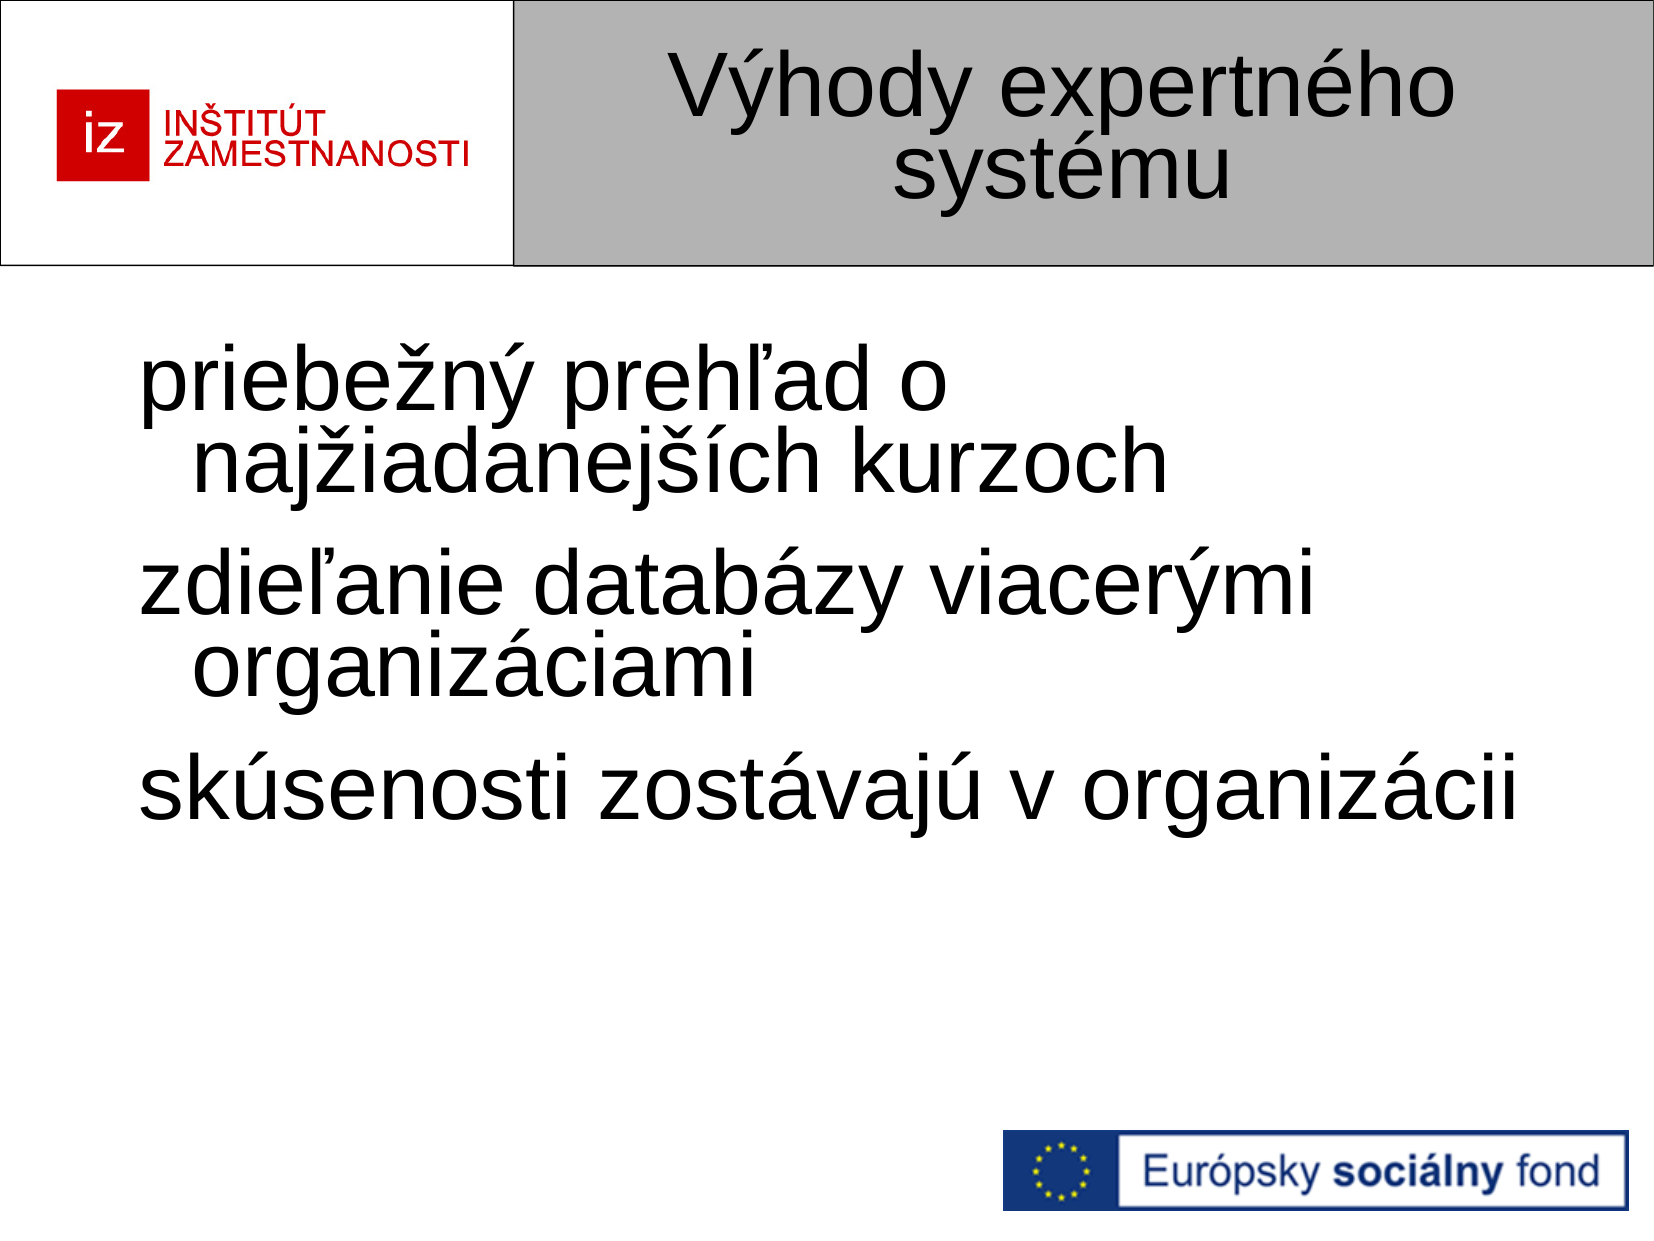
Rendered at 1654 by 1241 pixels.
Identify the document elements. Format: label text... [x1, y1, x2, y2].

title Výhody expertného systému [561, 37, 1565, 229]
picture [1003, 1130, 1629, 1211]
list priebežný prehľad o najžiadanejších kurzoch zdieľanie databázy viacerými organizáciami skúsenosti zostávajú v organizácii [121, 344, 1533, 1112]
picture [5, 8, 512, 257]
